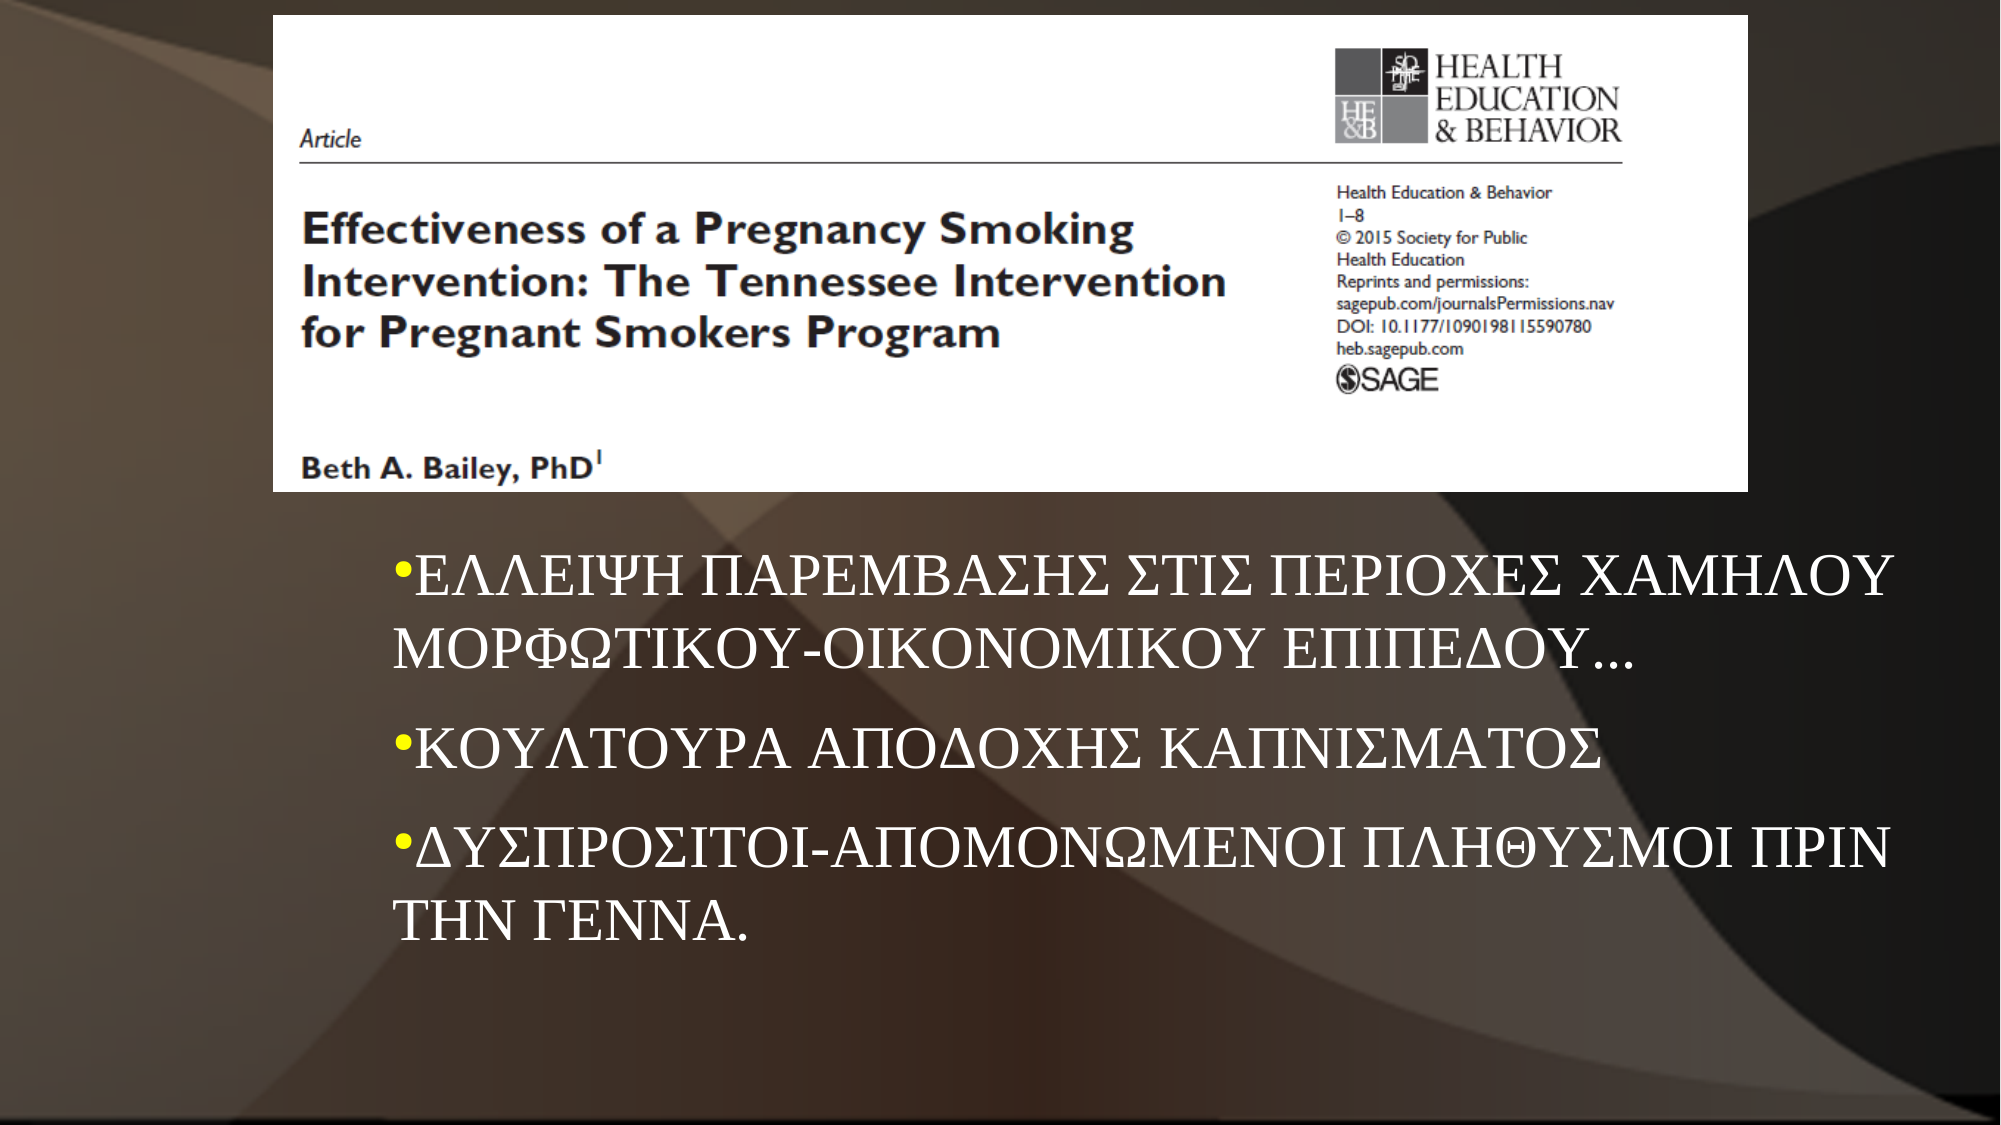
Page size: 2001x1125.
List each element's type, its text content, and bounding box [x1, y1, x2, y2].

list ΕΛΛΕΙΨΗ ΠΑΡΕΜΒΑΣΗΣ ΣΤΙΣ ΠΕΡΙΟΧΕΣ ΧΑΜΗΛΟΥ ΜΟΡΦΩΤΙΚΟΥ-ΟΙΚΟΝΟΜΙΚΟΥ ΕΠΙΠΕΔΟΥ... ΚΟΥΛΤΟΥΡΑ ΑΠΟΔΟΧΗΣ ΚΑΠΝΙΣΜΑΤΟΣ ΔΥΣΠΡΟΣΙΤΟΙ-ΑΠΟΜΟΝΩΜΕΝΟΙ ΠΛΗΘΥΣΜΟΙ ΠΡΙΝ ΤΗΝ ΓΕΝΝΑ. [392, 534, 1936, 1102]
picture [273, 15, 1748, 492]
